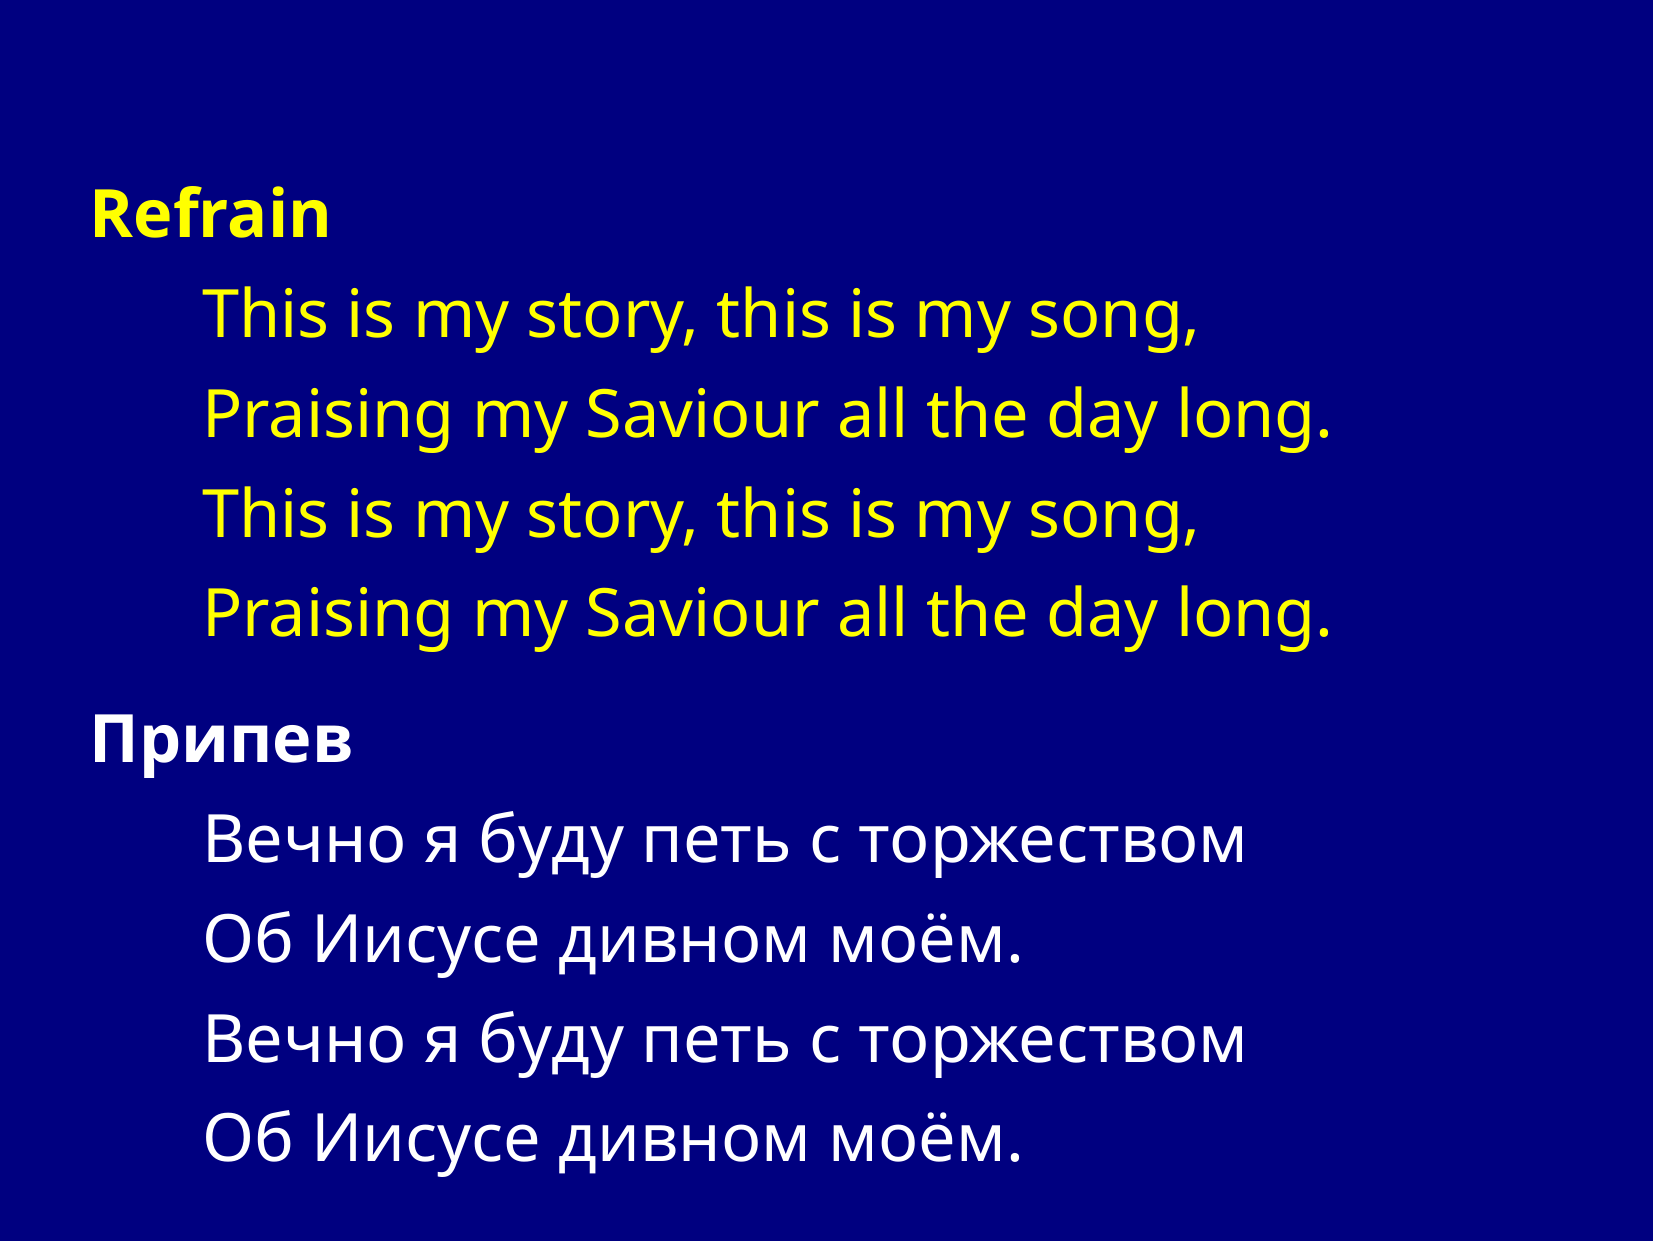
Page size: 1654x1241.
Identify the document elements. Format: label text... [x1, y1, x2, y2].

text_box Refrain This is my story, this is my song, Praising my Saviour all the day long. This is my story, this is my song, Praising my Saviour all the day long. [75, 150, 1576, 638]
text_box Припев Вечно я буду петь с торжеством Об Иисусе дивном моём. Вечно я буду петь с торжеством Об Иисусе дивном моём. [75, 675, 1576, 1163]
